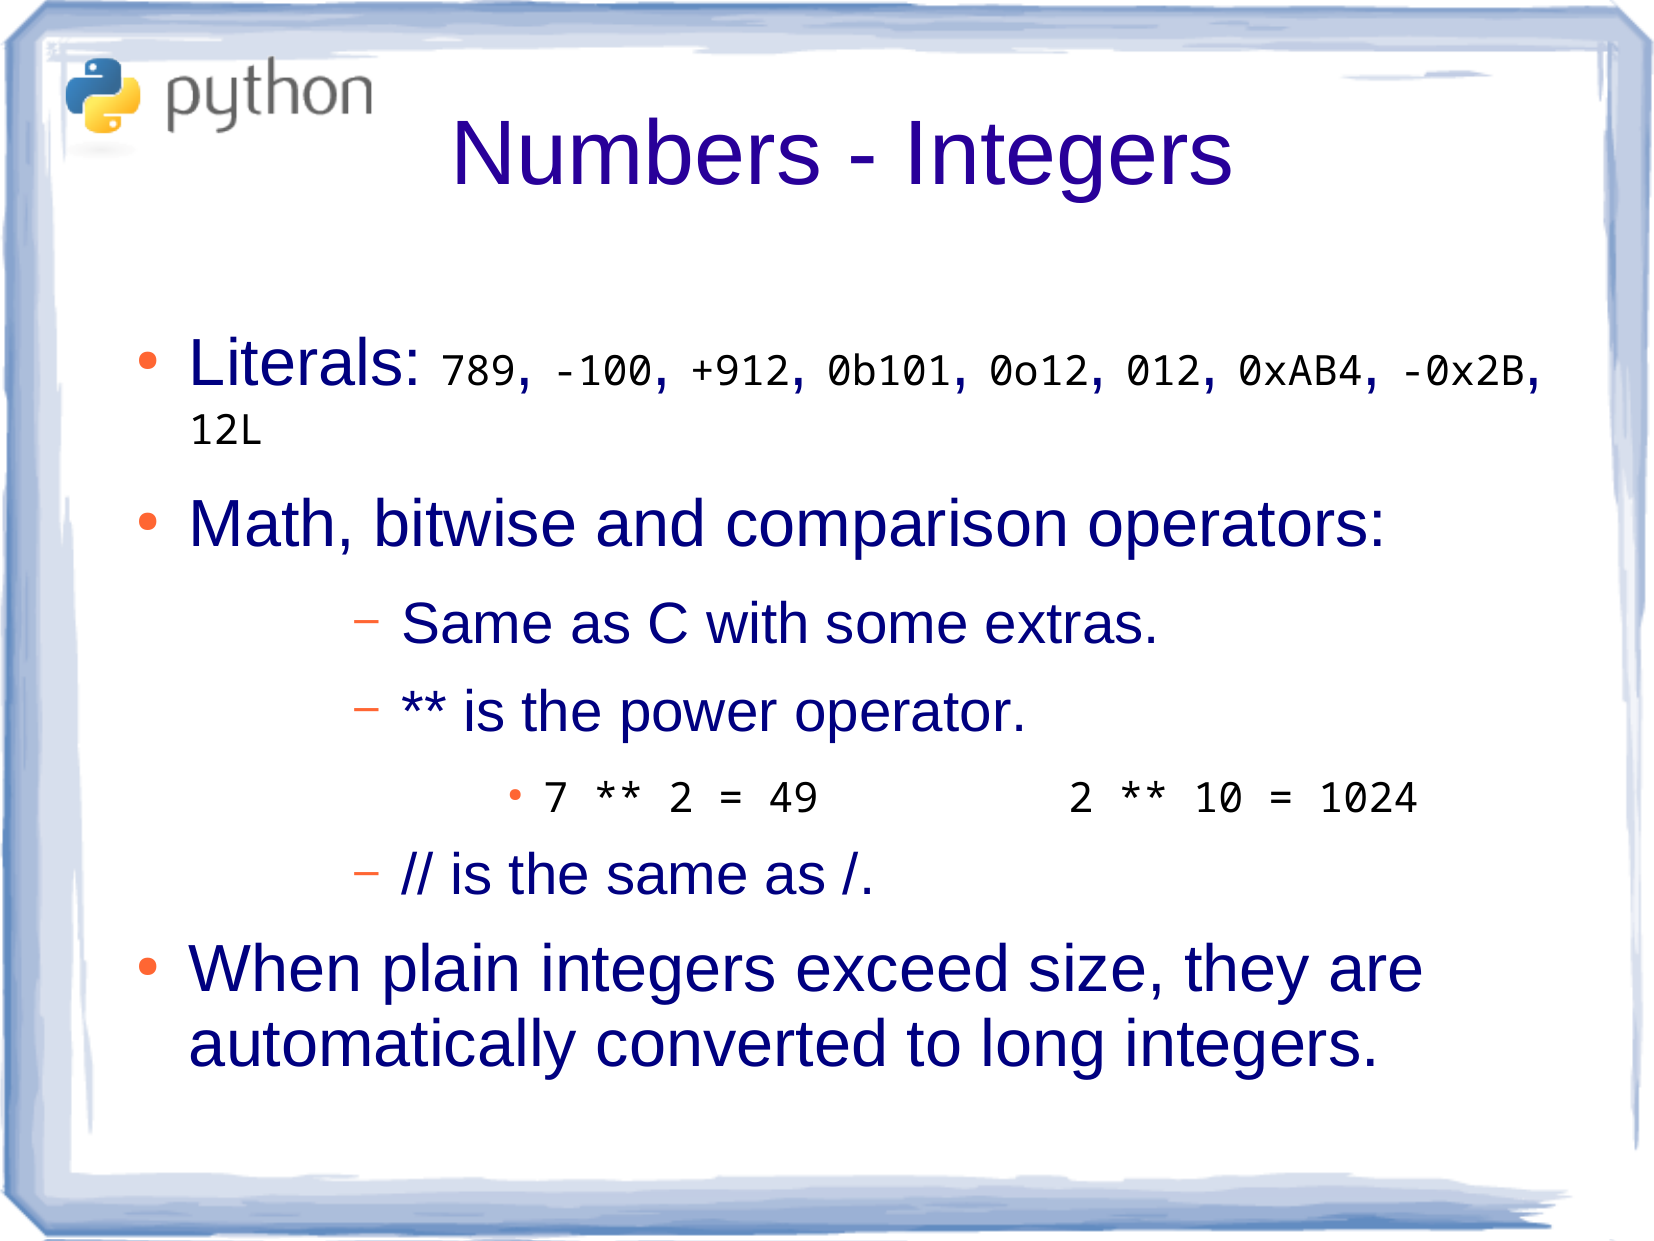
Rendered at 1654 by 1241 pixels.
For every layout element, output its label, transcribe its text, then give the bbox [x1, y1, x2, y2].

title Numbers - Integers [82, 49, 1571, 257]
list Literals: 789, -100, +912, 0b101, 0o12, 012, 0xAB4, -0x2B, 12L Math, bitwise and comparison operators: Same as C with some extras. ** is the power operator. 7 ** 2 = 49 2 ** 10 = 1024 // is the same as /. When plain integers exceed size, they are automatically converted to long integers. [118, 324, 1571, 1015]
picture [0, 0, 1654, 1241]
